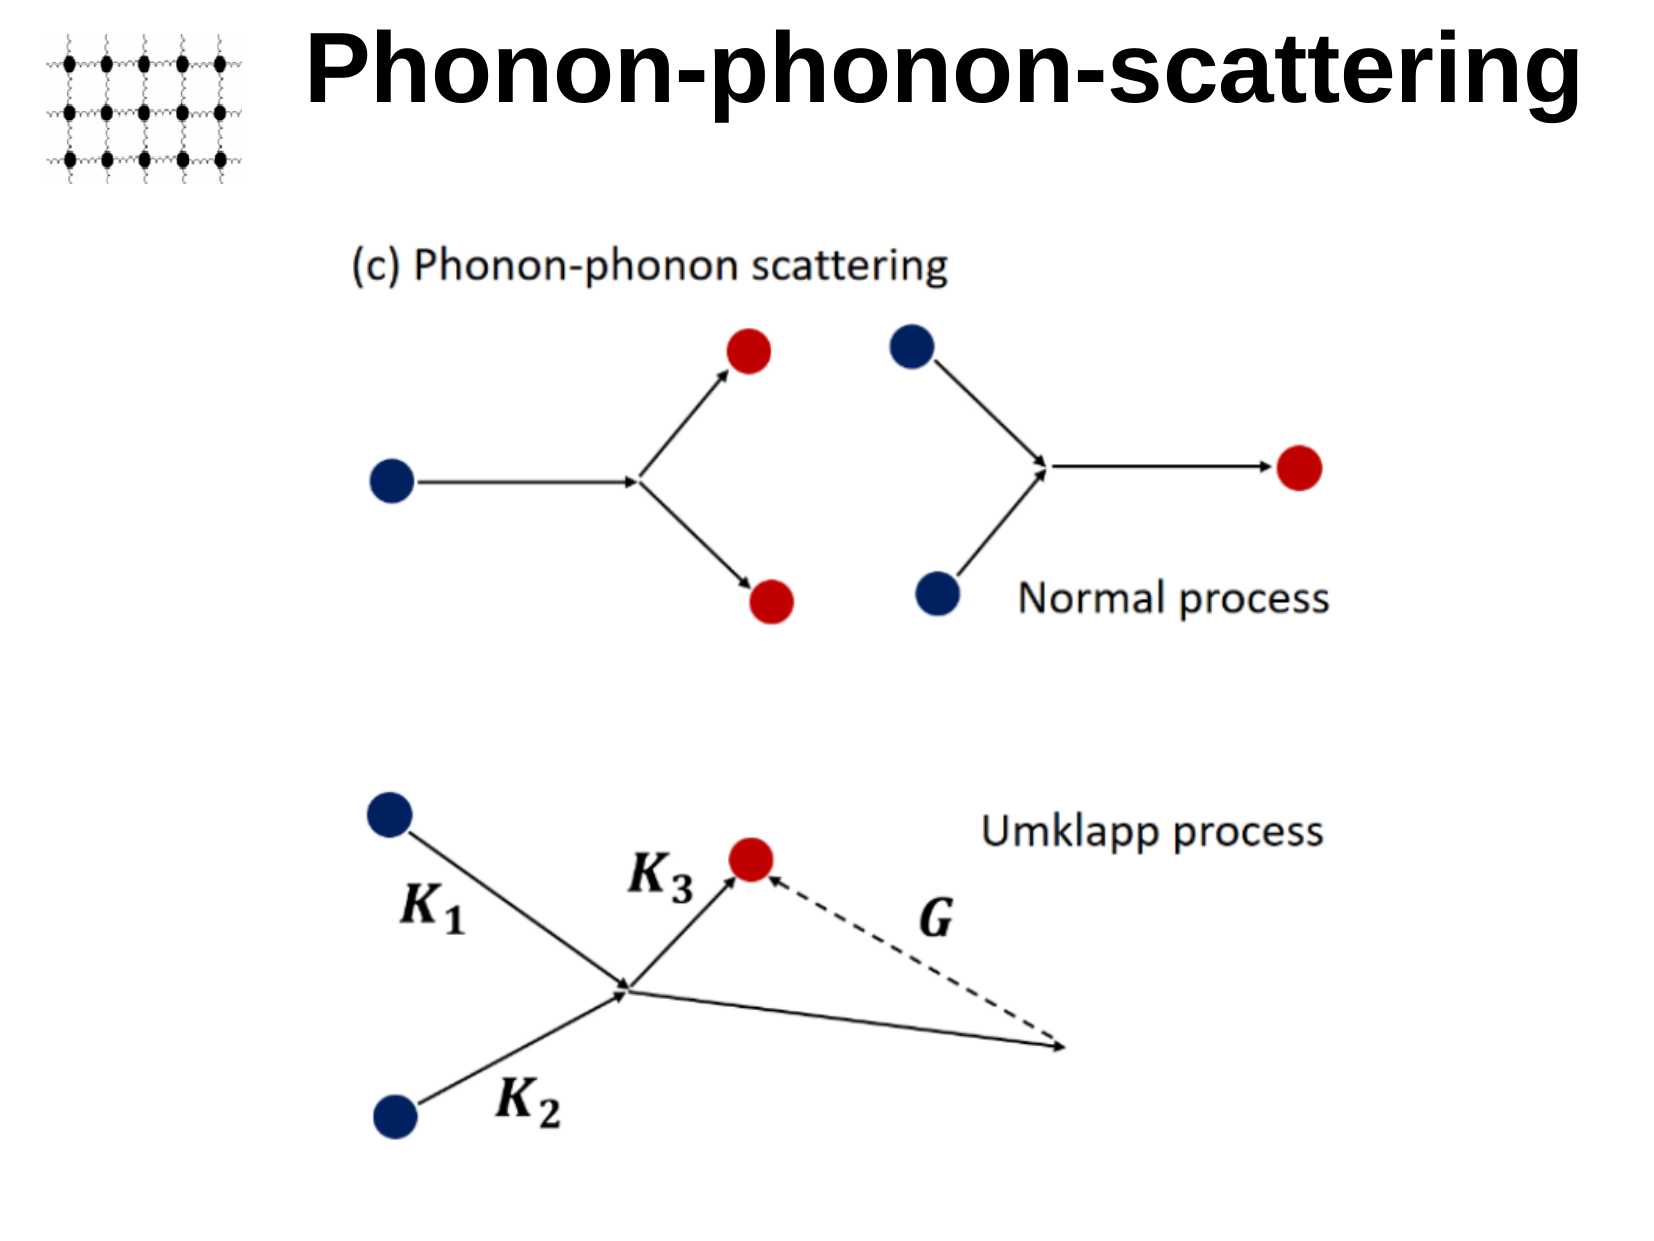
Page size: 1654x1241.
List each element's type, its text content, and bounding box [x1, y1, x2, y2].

title Phonon-phonon-scattering [200, 0, 1654, 172]
picture [316, 200, 1406, 667]
picture [11, 12, 245, 189]
picture [330, 744, 1393, 1179]
